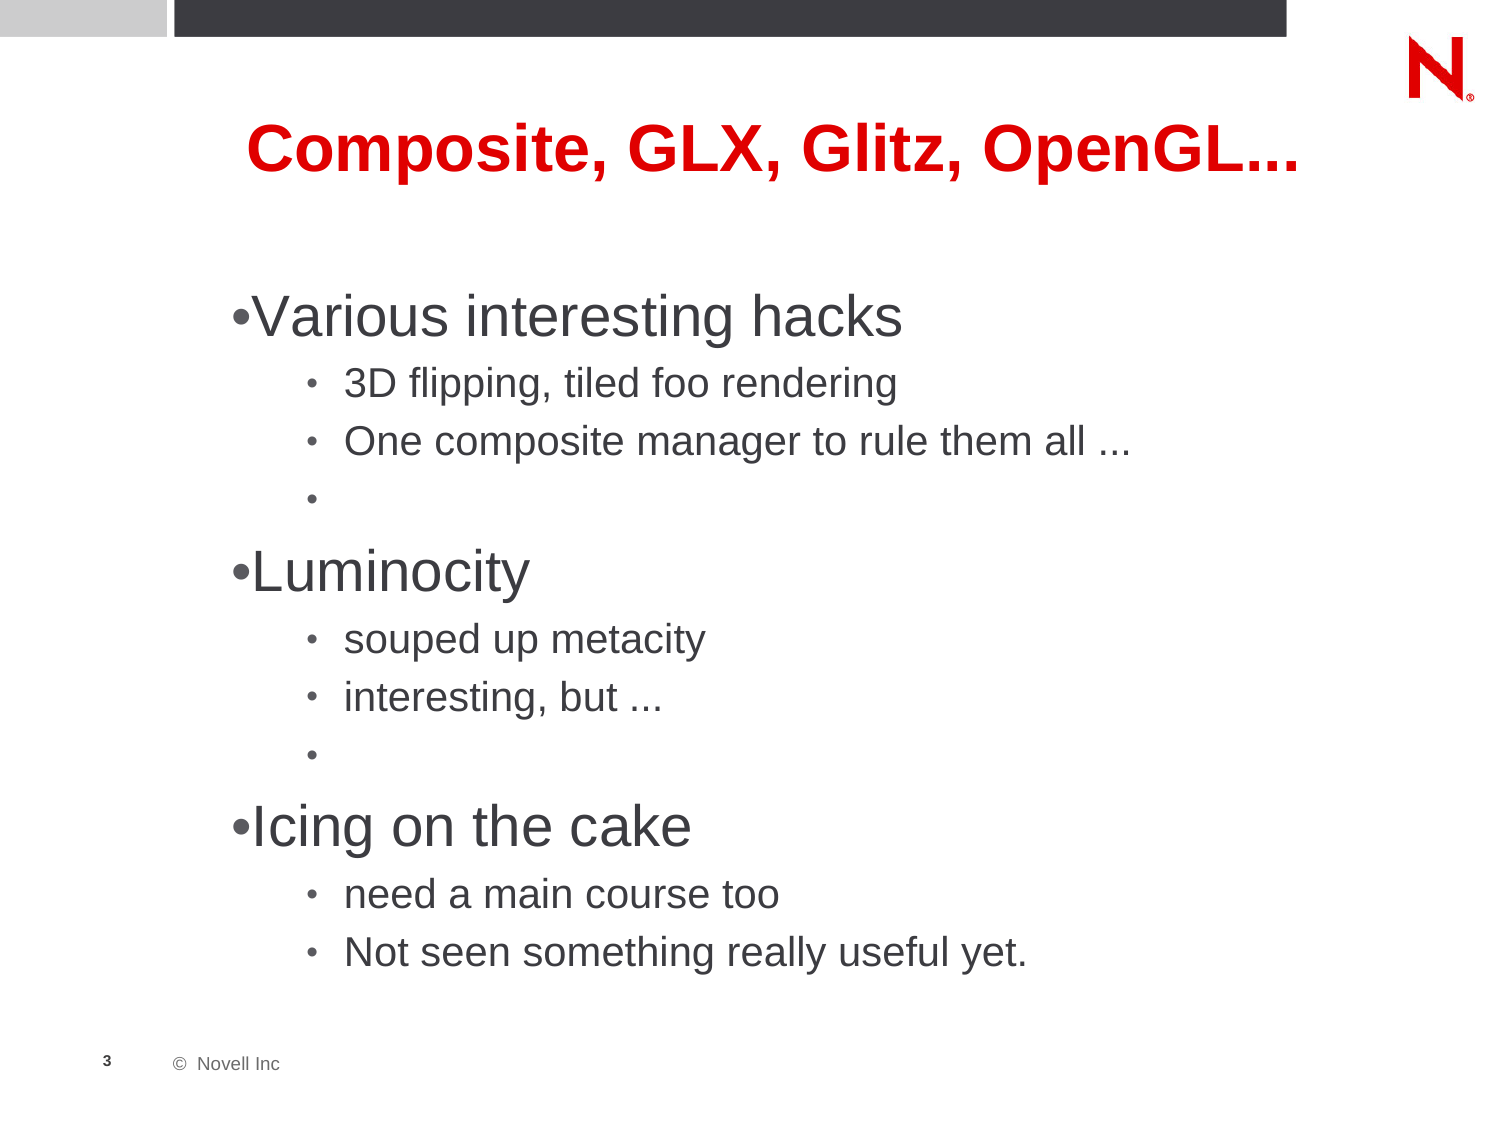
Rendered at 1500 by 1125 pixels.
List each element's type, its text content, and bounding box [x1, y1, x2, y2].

picture [1404, 32, 1477, 105]
title Composite, GLX, Glitz, OpenGL... [246, 68, 1409, 233]
list Various interesting hacks 3D flipping, tiled foo rendering One composite manager to rule them all ... Luminocity souped up metacity interesting, but ... Icing on the cake need a main course too Not seen something really useful yet. [231, 267, 1444, 1050]
